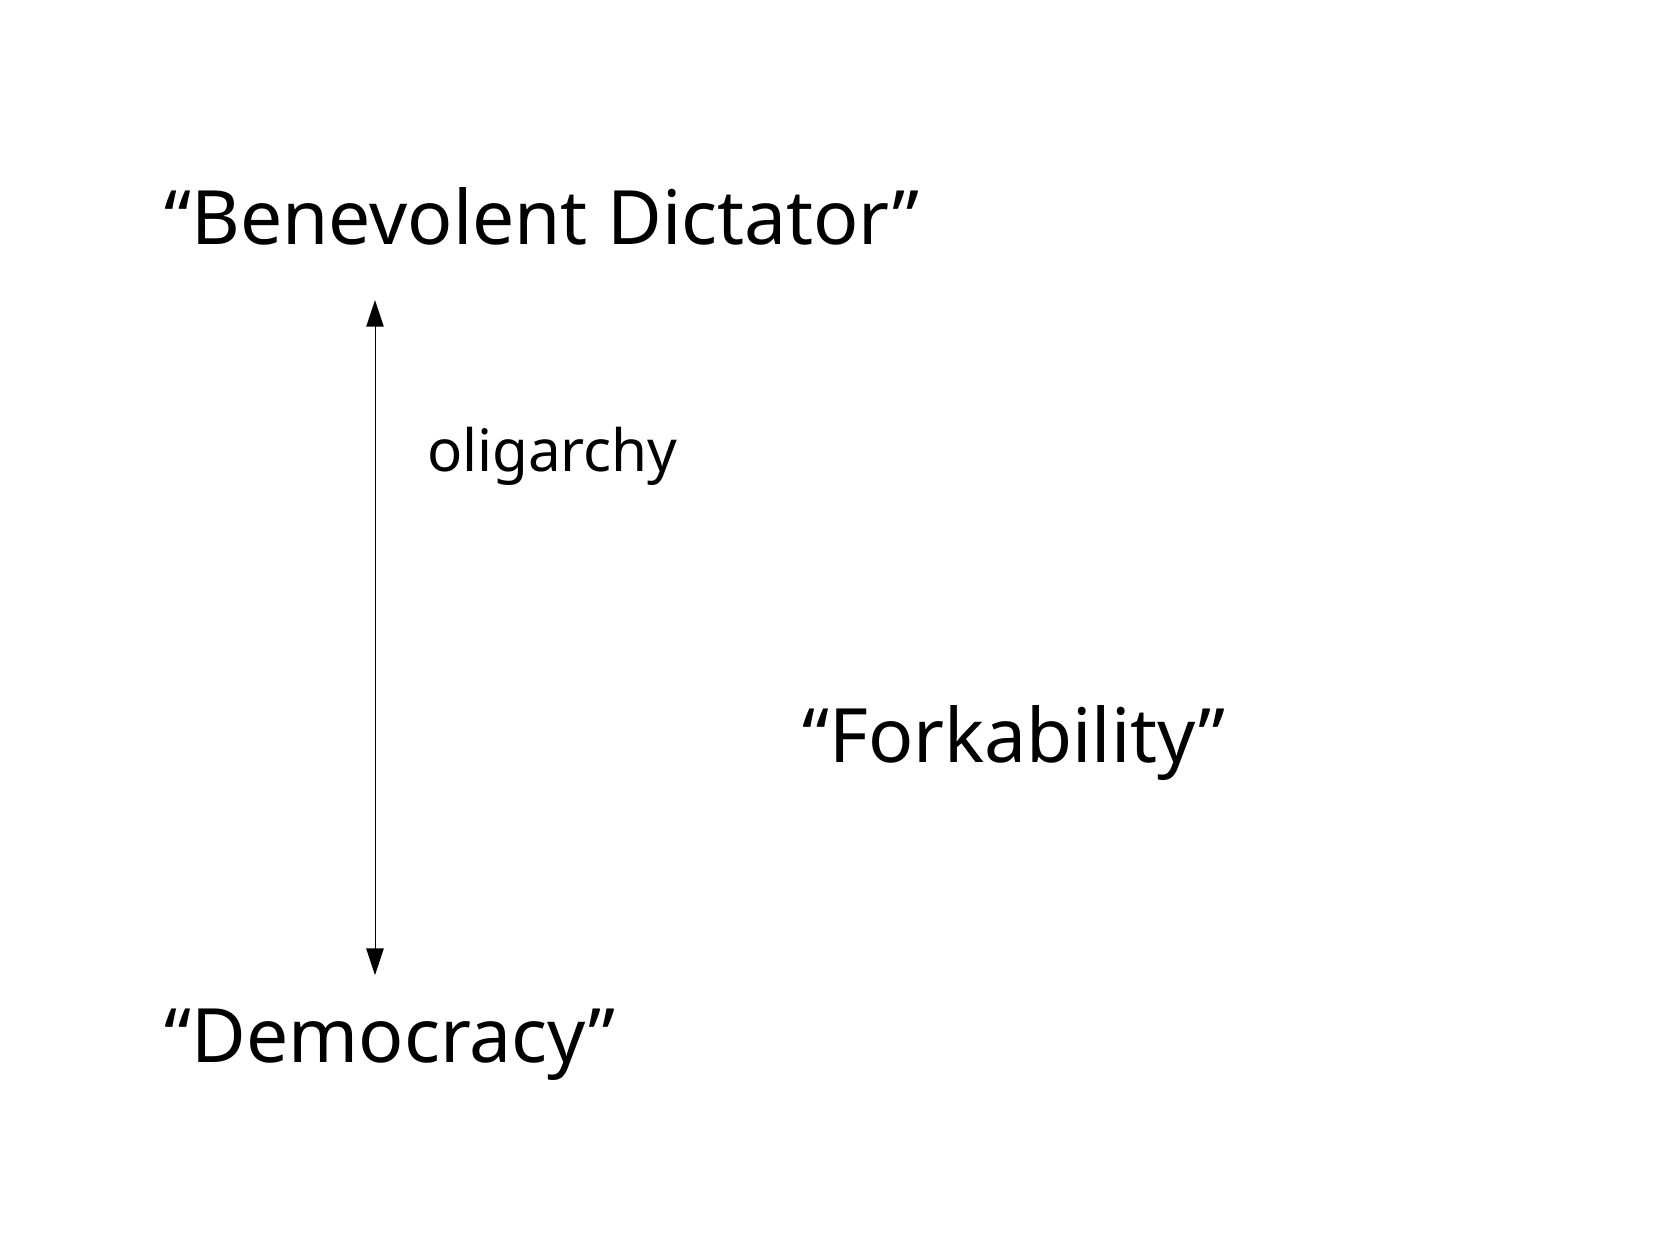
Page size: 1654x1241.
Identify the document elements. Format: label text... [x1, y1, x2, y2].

text_box “Benevolent Dictator” [150, 156, 1051, 263]
text_box “Democracy” [150, 975, 751, 1082]
text_box “Forkability” [787, 675, 1351, 782]
text_box oligarchy [412, 401, 713, 488]
